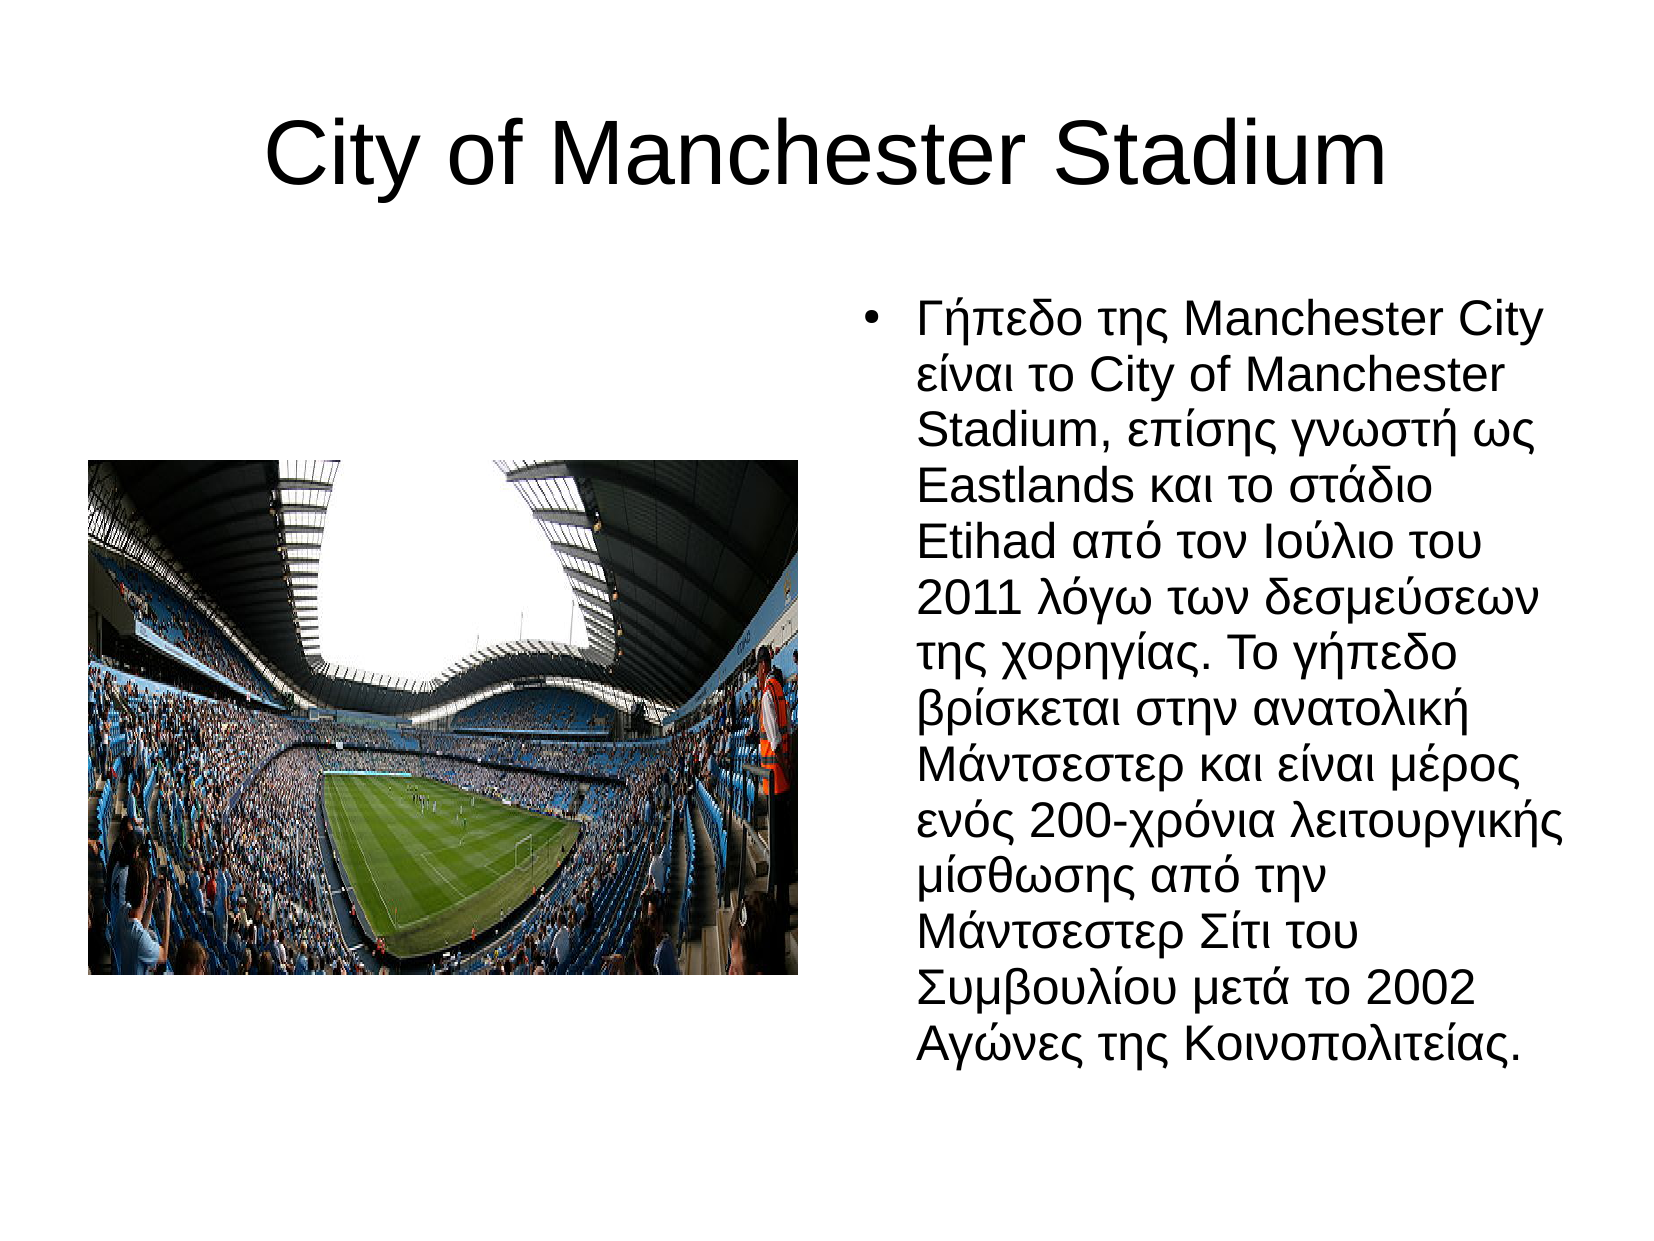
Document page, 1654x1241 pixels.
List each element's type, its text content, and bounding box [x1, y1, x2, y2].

title City of Manchester Stadium [82, 56, 1571, 250]
picture [88, 460, 798, 975]
chart [82, 290, 809, 1109]
list Γήπεδο της Manchester City είναι το City of Manchester Stadium, επίσης γνωστή ως Eastlands και το στάδιο Etihad από τον Ιούλιο του 2011 λόγω των δεσμεύσεων της χορηγίας. Το γήπεδο βρίσκεται στην ανατολική Μάντσεστερ και είναι μέρος ενός 200-χρόνια λειτουργικής μίσθωσης από την Μάντσεστερ Σίτι του Συμβουλίου μετά το 2002 Αγώνες της Κοινοπολιτείας. [845, 290, 1572, 1094]
